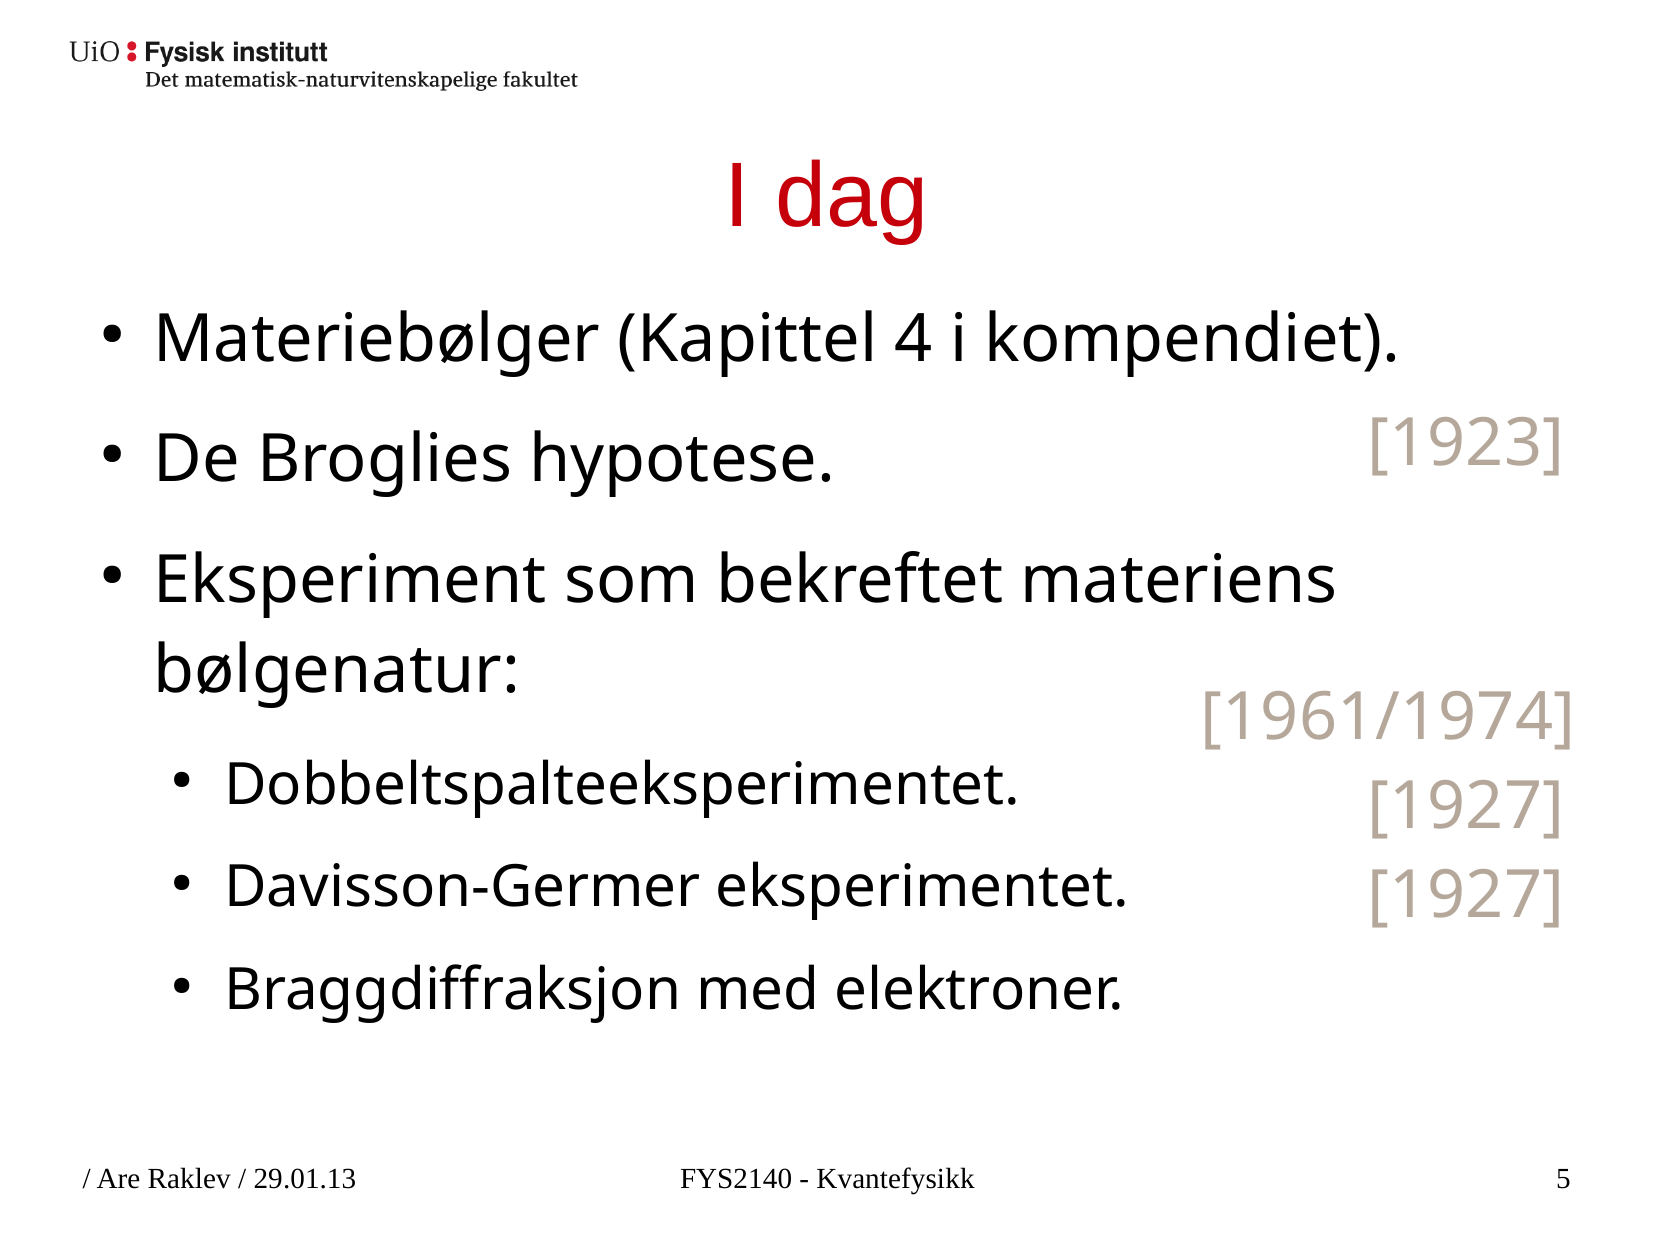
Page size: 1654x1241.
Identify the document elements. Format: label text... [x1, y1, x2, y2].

title I dag [82, 90, 1571, 290]
text_box [1927] [1329, 838, 1568, 929]
list Materiebølger (Kapittel 4 i kompendiet). De Broglies hypotese. Eksperiment som bekreftet materiens bølgenatur: Dobbeltspalteeksperimentet. Davisson-Germer eksperimentet. Braggdiffraksjon med elektroner. [82, 290, 1571, 1094]
picture [68, 37, 581, 93]
text_box [1961/1974] [1162, 660, 1568, 751]
text_box [1927] [1329, 751, 1568, 838]
text_box [1923] [1329, 386, 1568, 477]
